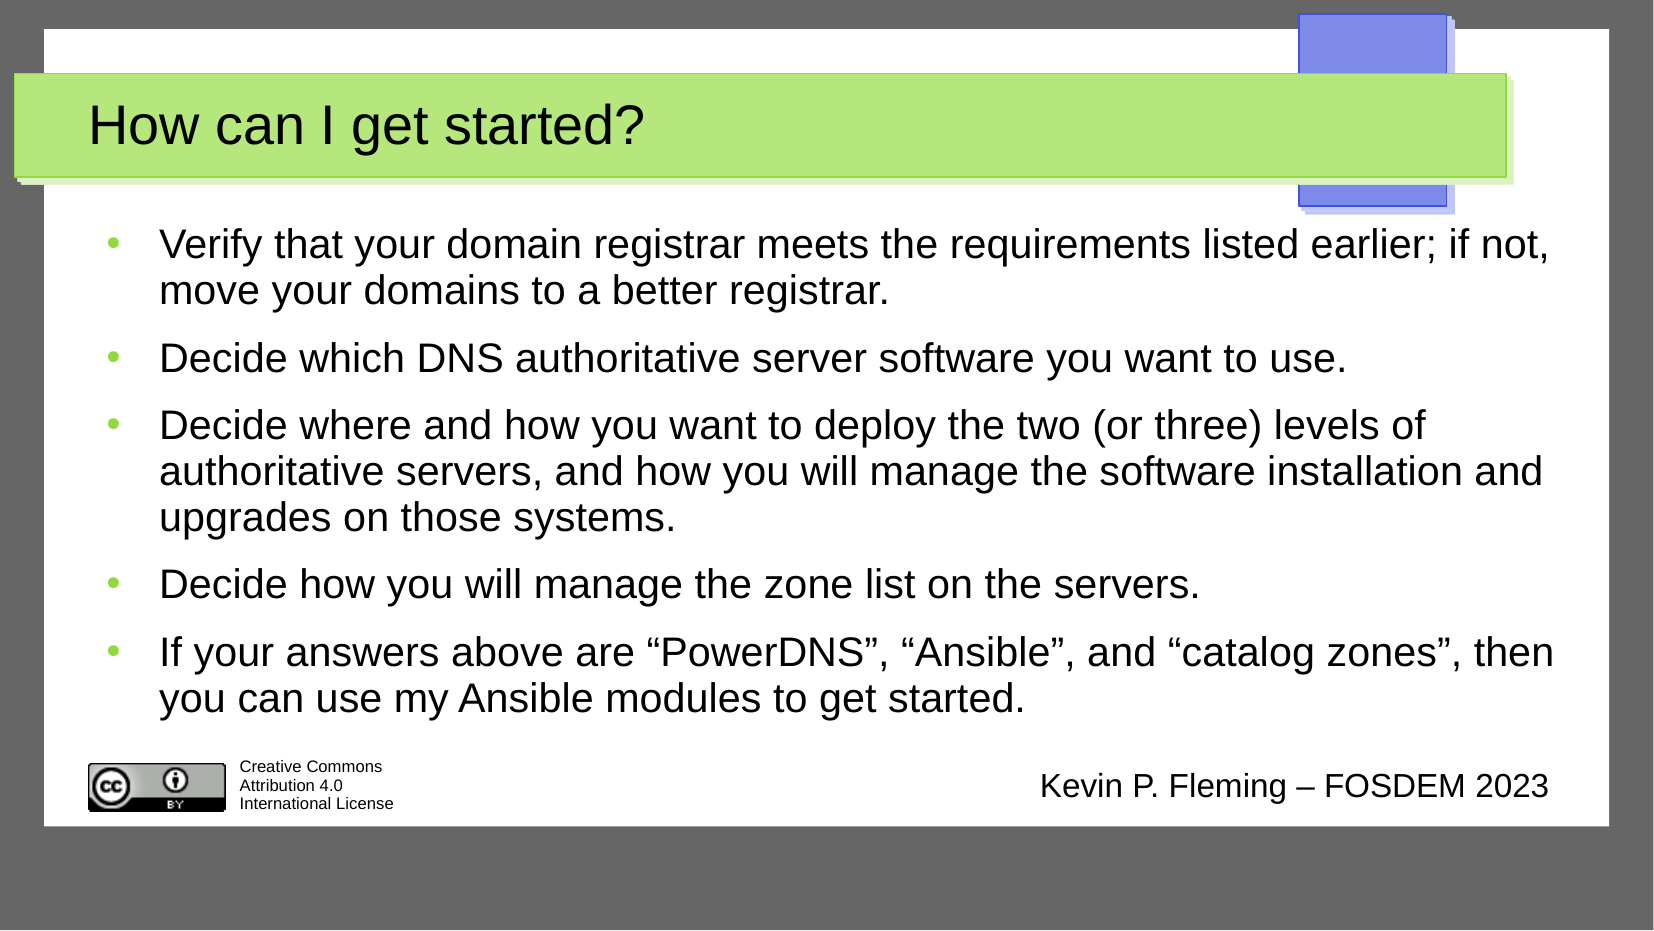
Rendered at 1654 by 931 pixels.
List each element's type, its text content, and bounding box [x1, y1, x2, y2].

title How can I get started? [88, 73, 1506, 177]
list Verify that your domain registrar meets the requirements listed earlier; if not, move your domains to a better registrar. Decide which DNS authoritative server software you want to use. Decide where and how you want to deploy the two (or three) levels of authoritative servers, and how you will manage the software installation and upgrades on those systems. Decide how you will manage the zone list on the servers. If your answers above are “PowerDNS”, “Ansible”, and “catalog zones”, then you can use my Ansible modules to get started. [88, 221, 1565, 812]
